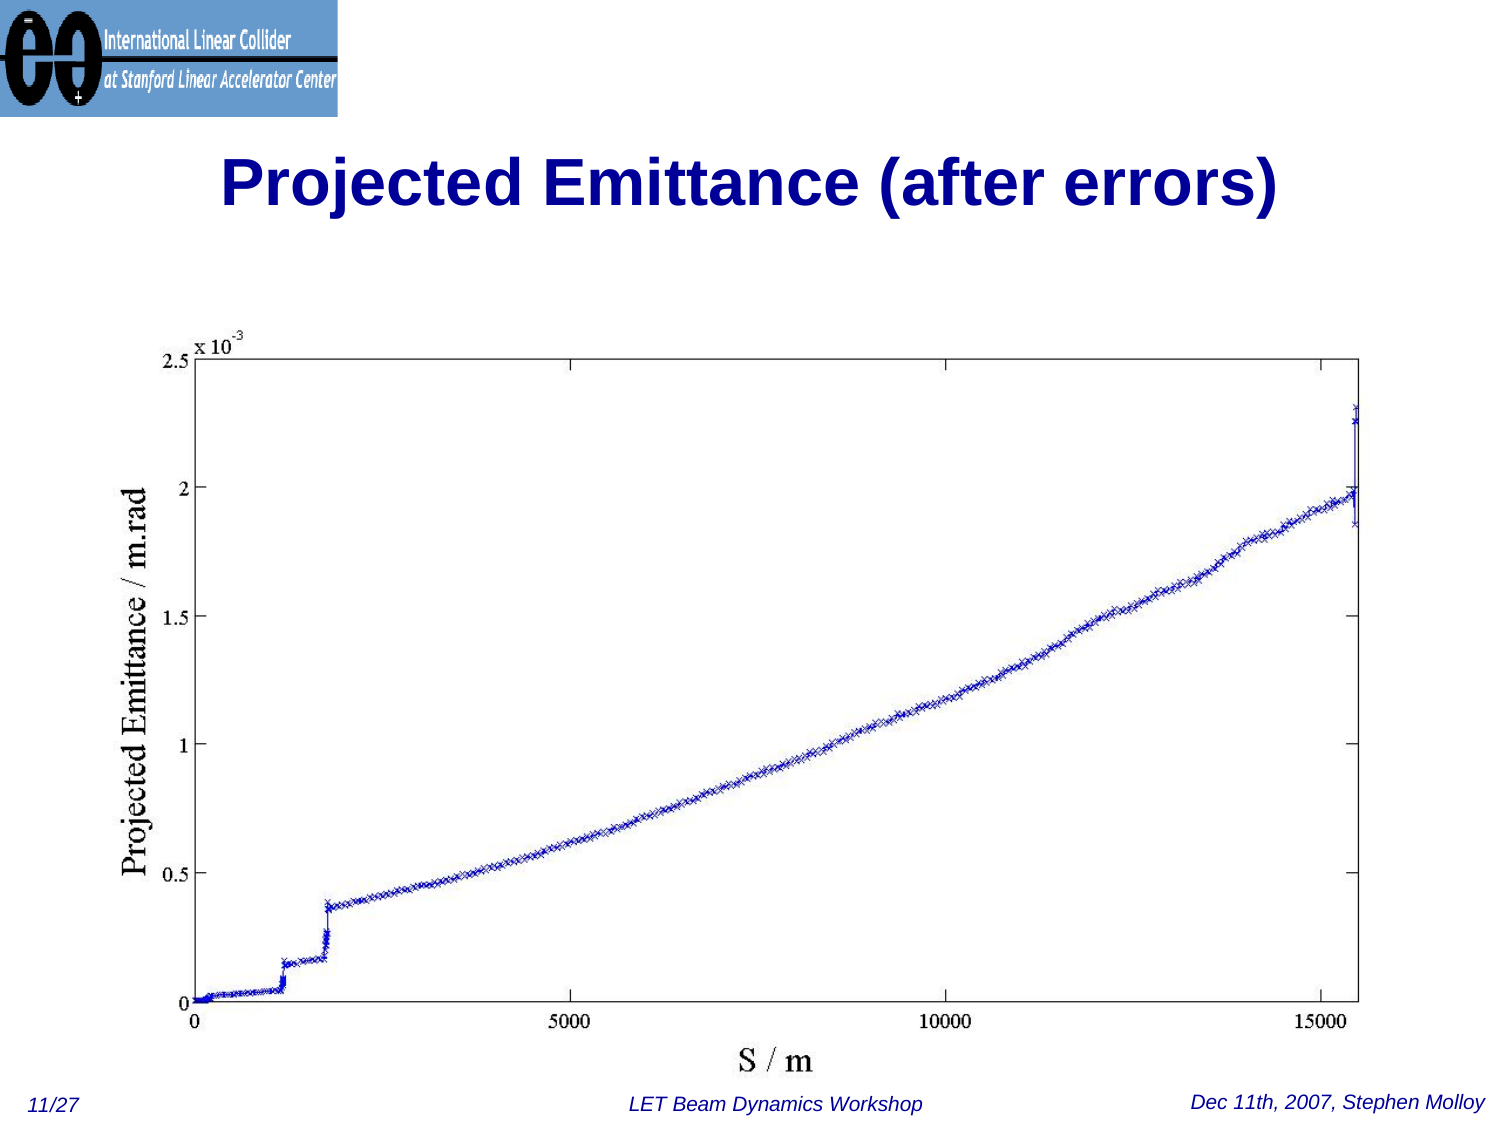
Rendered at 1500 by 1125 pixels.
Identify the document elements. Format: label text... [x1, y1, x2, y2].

picture [0, 0, 338, 117]
title Projected Emittance (after errors) [37, 119, 1463, 256]
picture [0, 300, 1500, 1088]
